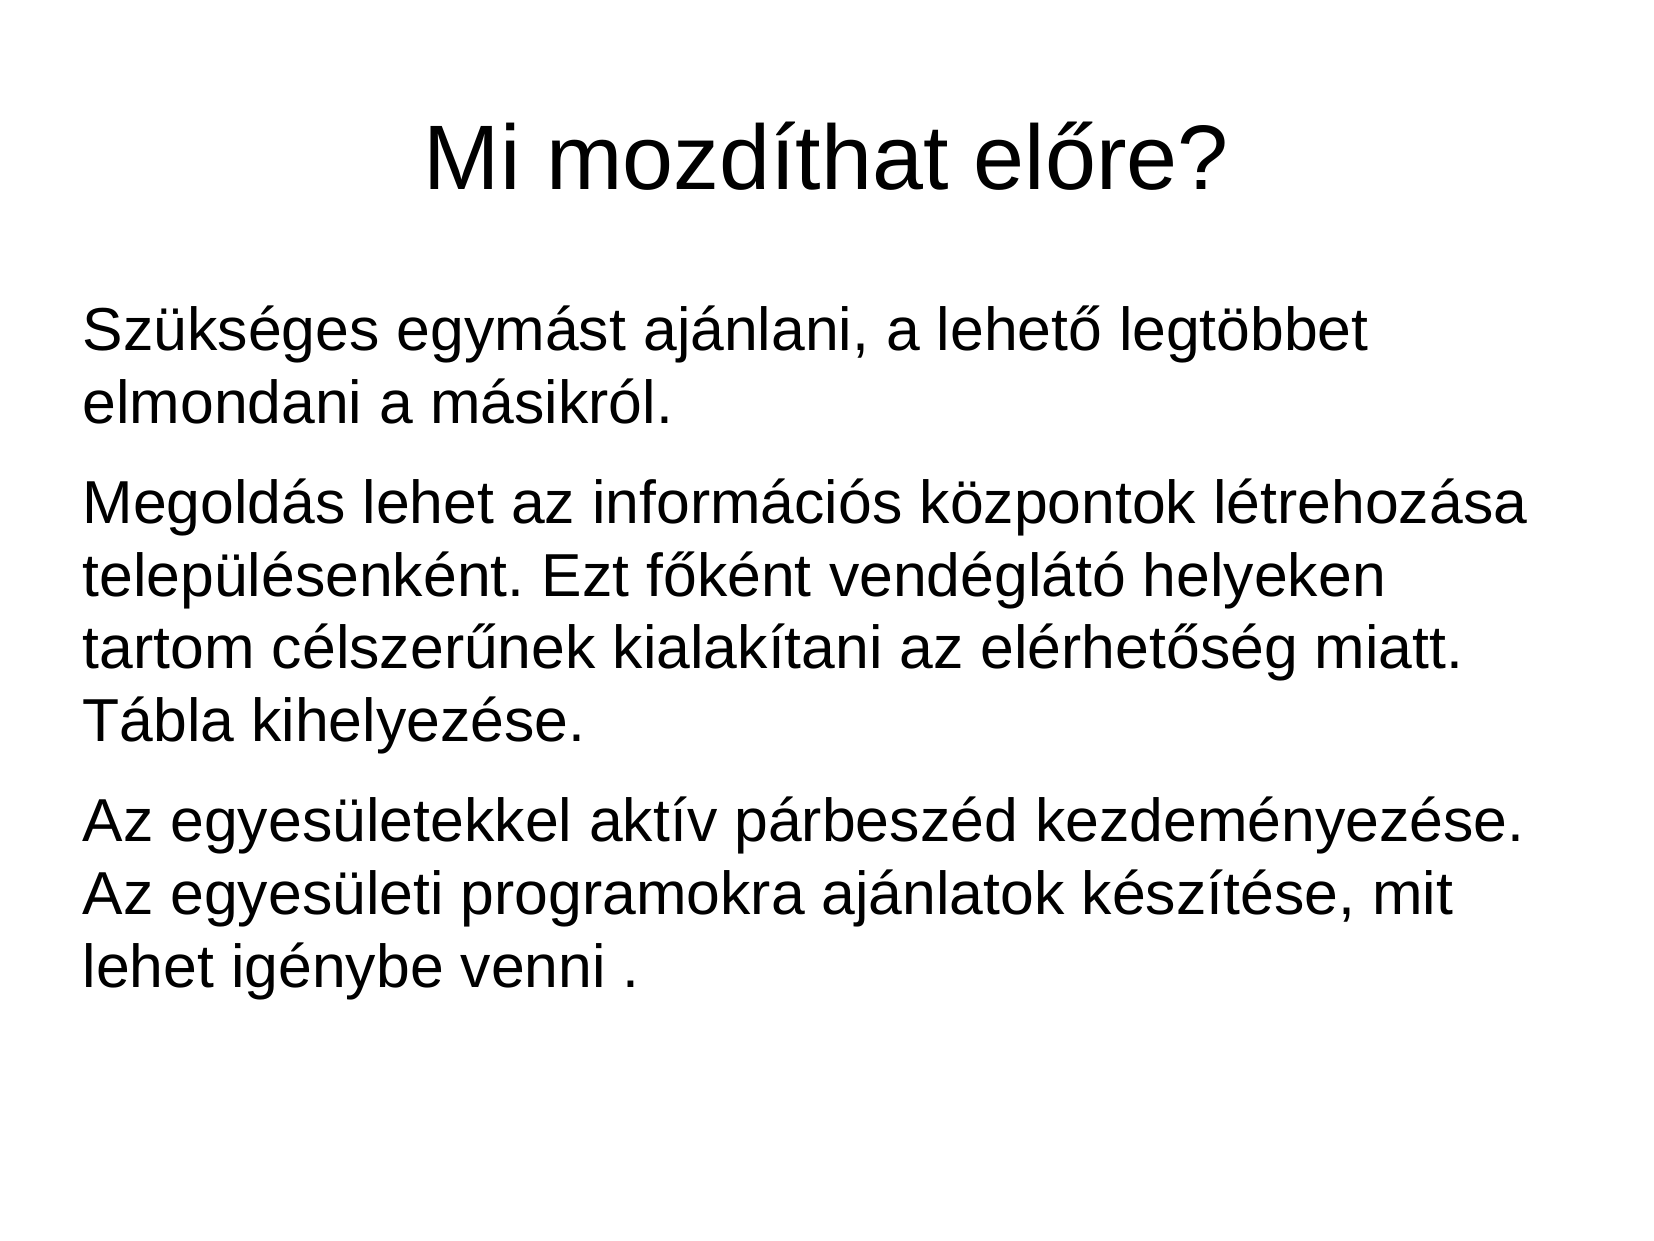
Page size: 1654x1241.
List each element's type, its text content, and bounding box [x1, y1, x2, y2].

title Mi mozdíthat előre? [82, 49, 1571, 257]
list Szükséges egymást ajánlani, a lehető legtöbbet elmondani a másikról. Megoldás lehet az információs központok létrehozása településenként. Ezt főként vendéglátó helyeken tartom célszerűnek kialakítani az elérhetőség miatt. Tábla kihelyezése. Az egyesületekkel aktív párbeszéd kezdeményezése. Az egyesületi programokra ajánlatok készítése, mit lehet igénybe venni . [82, 290, 1571, 1010]
